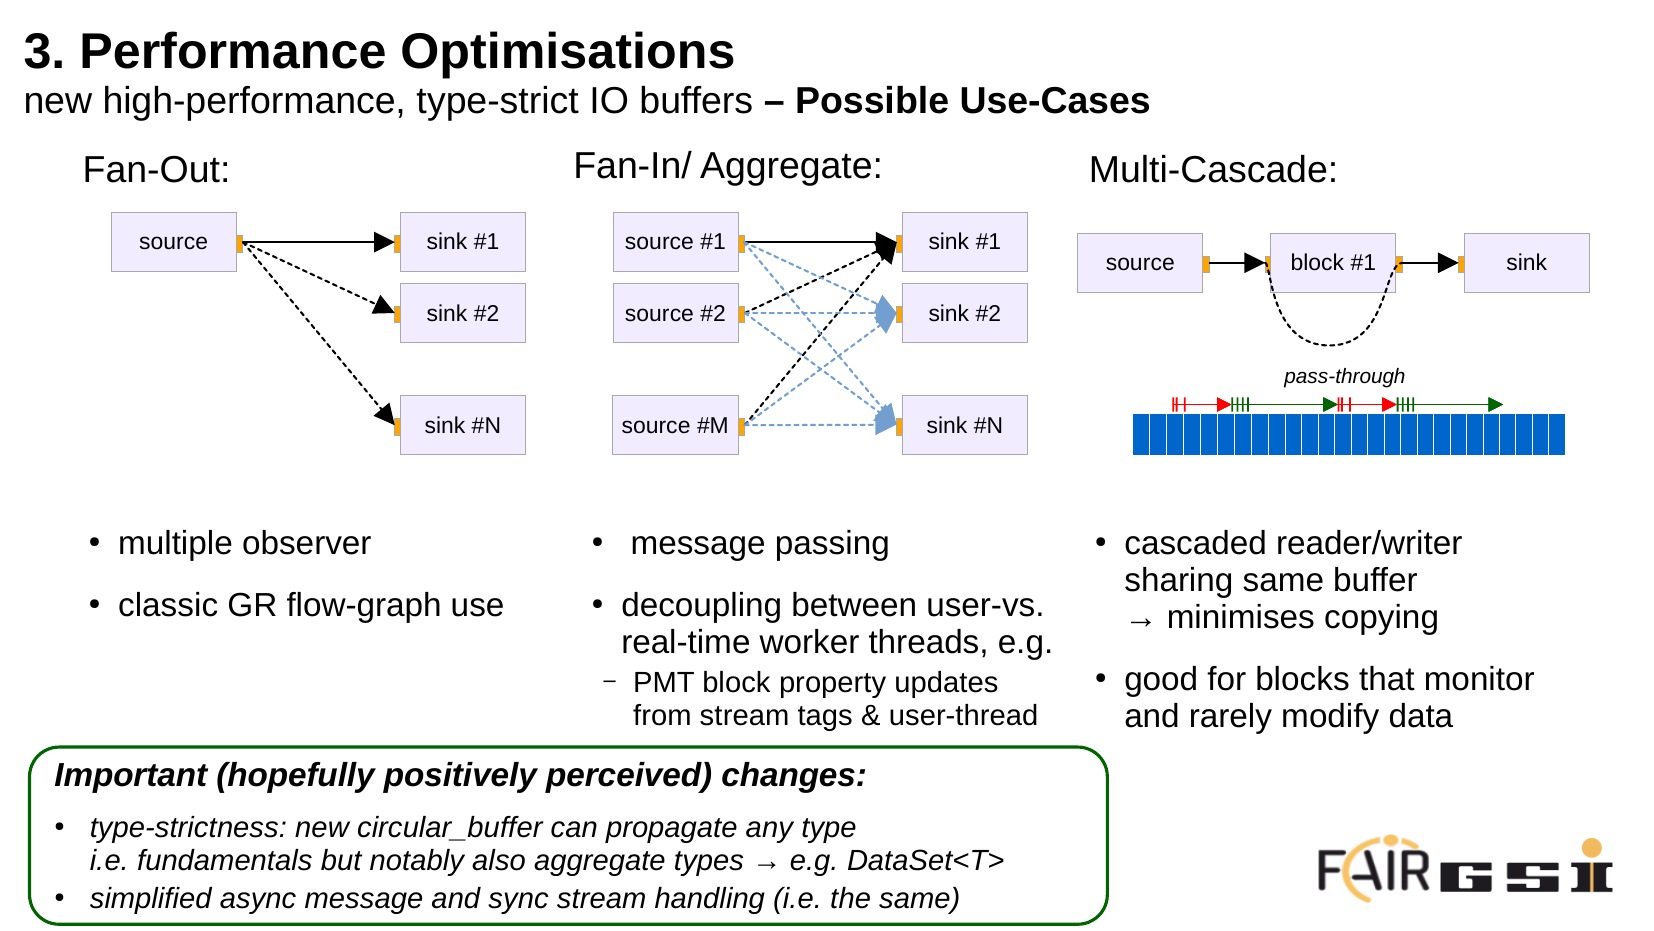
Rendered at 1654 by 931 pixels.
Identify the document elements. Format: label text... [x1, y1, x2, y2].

table_header [1467, 414, 1483, 455]
table_header [1451, 414, 1466, 455]
table_header [1352, 414, 1367, 455]
table_header [1252, 414, 1268, 455]
table_header [1401, 414, 1417, 455]
text_box [739, 306, 745, 323]
list cascaded reader/writer sharing same buffer → minimises copying good for blocks that monitor and rarely modify data [1088, 524, 1569, 868]
text_box sink #2 [400, 283, 526, 343]
text_box sink [1464, 233, 1590, 293]
table_header [1286, 414, 1301, 455]
table_header [1218, 414, 1234, 455]
text_box [896, 235, 902, 253]
text_box block #1 [1270, 233, 1396, 293]
text_box source [1077, 233, 1203, 293]
list message passing decoupling between user-vs. real-time worker threads, e.g. PMT block property updates from stream tags & user-thread [585, 524, 1065, 747]
text_box sink #2 [902, 283, 1028, 343]
text_box Important (hopefully positively perceived) changes: type-strictness: new circular_buffer can propagate any type i.e. fundamentals but notably also aggregate types → e.g. DataSet<T> simplified async message and sync stream handling (i.e. the same) [29, 747, 1108, 925]
table_header [1235, 414, 1251, 455]
table_header [1516, 414, 1532, 455]
text_box sink #N [400, 395, 526, 455]
table_header [1167, 414, 1183, 455]
list Fan-In/ Aggregate: [573, 144, 1078, 465]
table_header [1533, 414, 1548, 455]
list multiple observer classic GR flow-graph use [82, 524, 562, 747]
text_box source #M [612, 395, 739, 455]
table_header [1500, 414, 1515, 455]
table_header [1184, 414, 1200, 455]
text_box [1458, 256, 1464, 273]
list Multi-Cascade: [1088, 264, 1569, 492]
table_header [1150, 414, 1166, 455]
table_header [1302, 414, 1318, 455]
table_header [1418, 414, 1433, 455]
table_header [1201, 414, 1217, 455]
table_header [1549, 414, 1565, 455]
text_box [1396, 256, 1403, 273]
text_box [896, 306, 902, 323]
picture [1318, 868, 1430, 904]
title 3. Performance Optimisations new high-performance, type-strict IO buffers – Possible Use-Cases [23, 5, 1638, 139]
table_header [1319, 414, 1334, 455]
list Multi-Cascade: [1088, 148, 1569, 262]
text_box sink #N [902, 395, 1028, 455]
picture [1439, 836, 1615, 895]
table_header [1133, 414, 1149, 455]
list Fan-Out: [82, 148, 562, 492]
text_box pass-through [1195, 357, 1495, 396]
text_box sink #1 [902, 212, 1028, 272]
text_box [1203, 256, 1210, 273]
text_box sink #1 [400, 212, 526, 272]
text_box [237, 235, 243, 253]
text_box [896, 418, 902, 436]
text_box [739, 418, 745, 436]
text_box source #1 [613, 212, 739, 272]
table_header [1484, 414, 1499, 455]
text_box [394, 235, 400, 253]
table_header [1269, 414, 1285, 455]
table_header [1335, 414, 1351, 455]
table_header [1368, 414, 1384, 455]
table_header [1434, 414, 1450, 455]
text_box [394, 306, 400, 323]
text_box [1265, 256, 1270, 273]
text_box [739, 235, 745, 253]
table_header [1385, 414, 1400, 455]
text_box source #2 [613, 283, 739, 343]
text_box source [111, 212, 237, 272]
text_box [394, 418, 400, 436]
